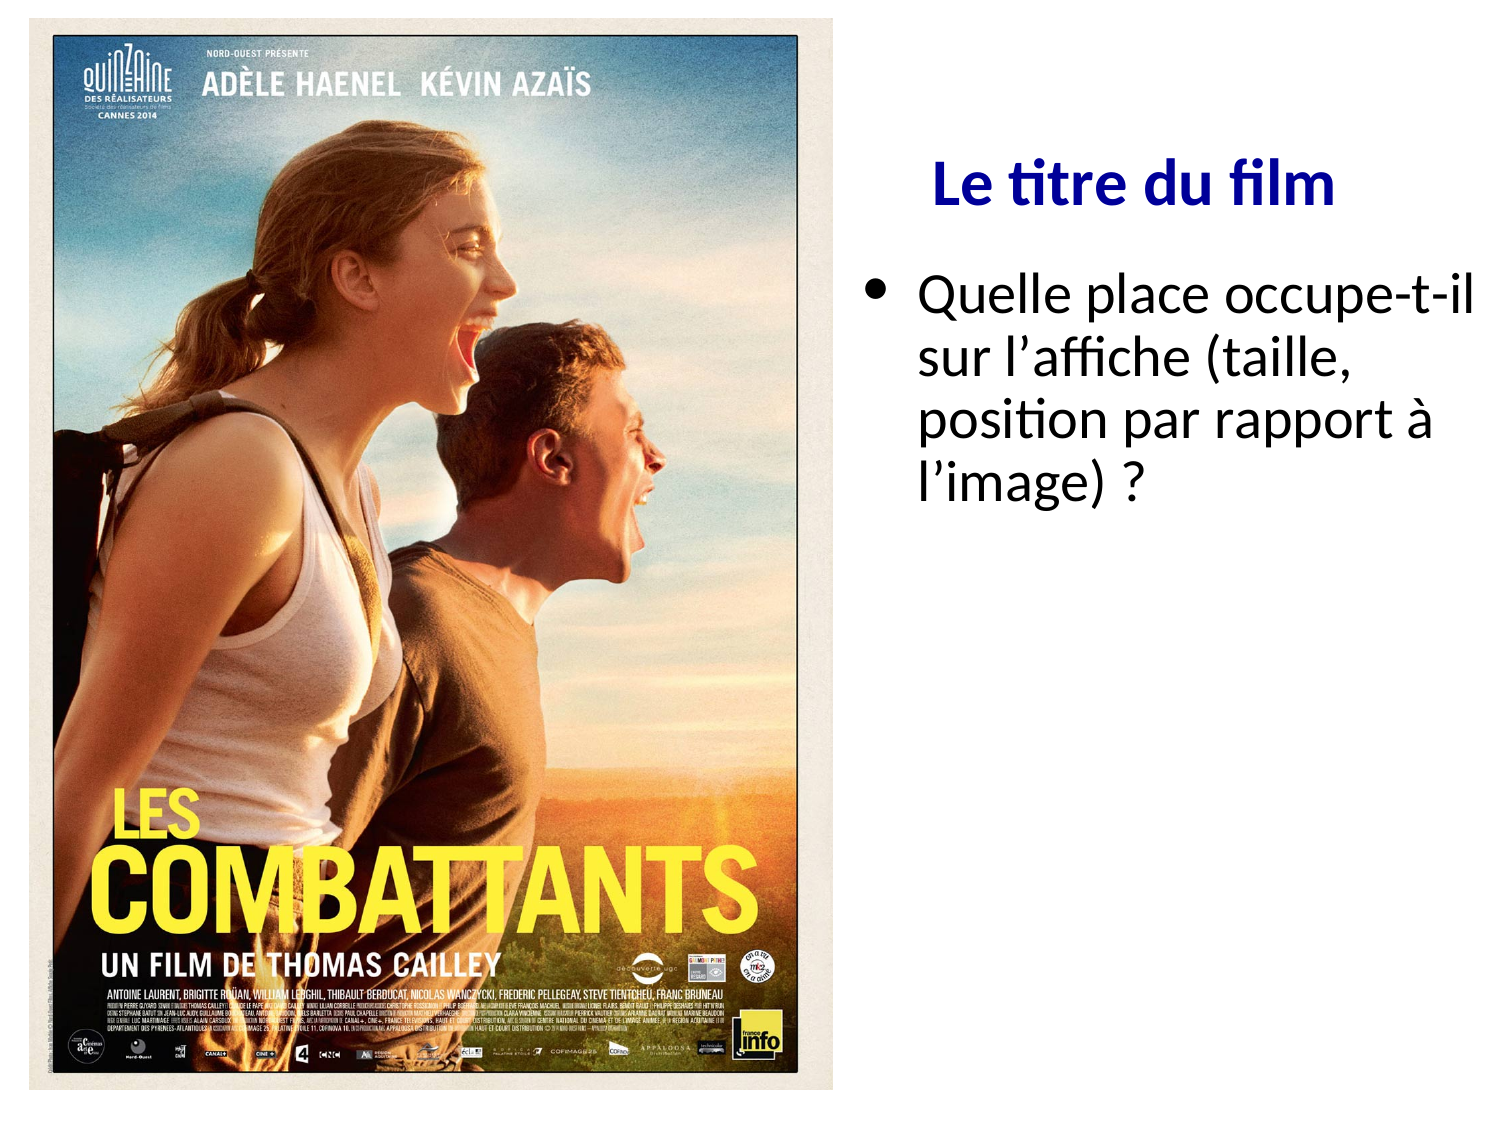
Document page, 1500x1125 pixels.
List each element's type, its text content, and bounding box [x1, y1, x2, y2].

list Quelle place occupe-t-il sur l’affiche (taille, position par rapport à l’image) ? [846, 255, 1500, 1125]
title Le titre du film [844, 45, 1425, 233]
picture [29, 18, 833, 1090]
